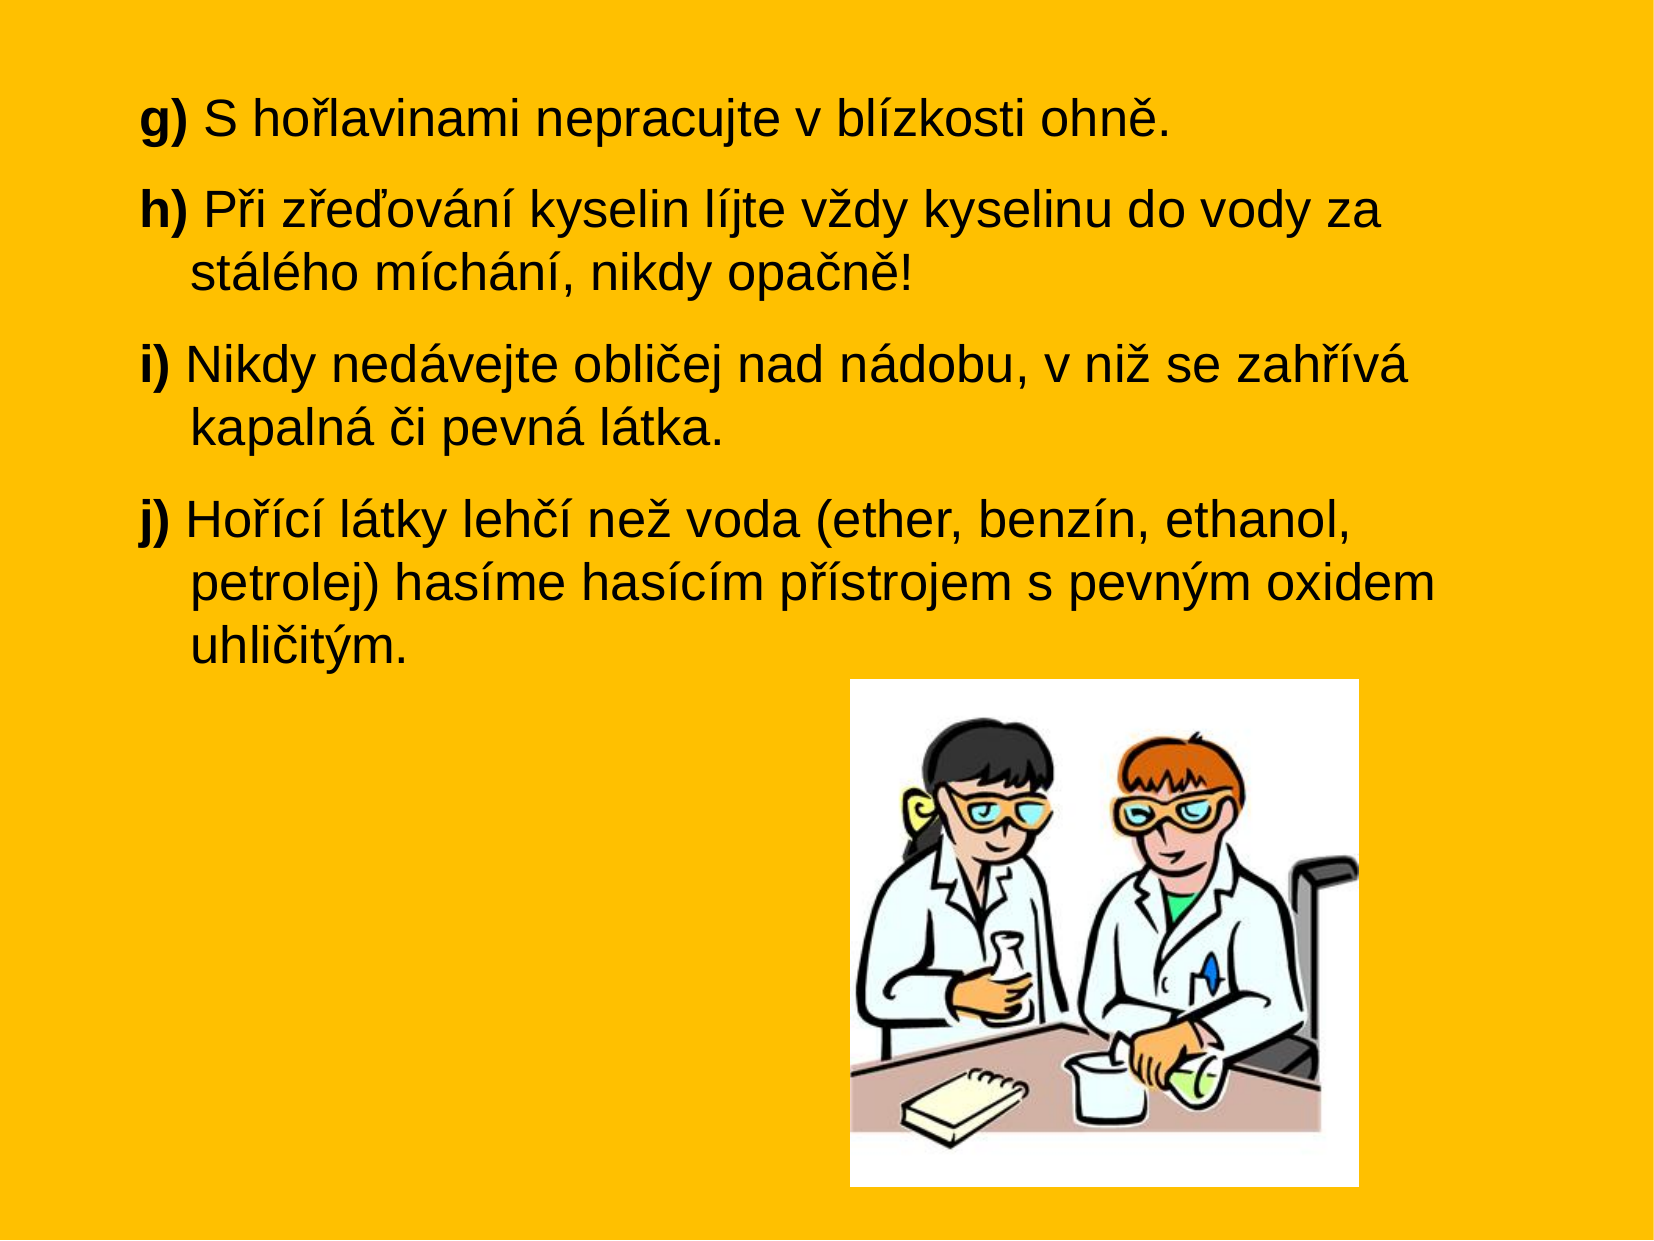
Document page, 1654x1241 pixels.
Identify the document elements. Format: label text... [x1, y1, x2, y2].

picture [850, 679, 1359, 1187]
list g) S hořlavinami nepracujte v blízkosti ohně. h) Při zřeďování kyselin líjte vždy kyselinu do vody za stálého míchání, nikdy opačně! i) Nikdy nedávejte obličej nad nádobu, v niž se zahřívá kapalná či pevná látka. j) Hořící látky lehčí než voda (ether, benzín, ethanol, petrolej) hasíme hasícím přístrojem s pevným oxidem uhličitým. [53, 83, 1565, 680]
